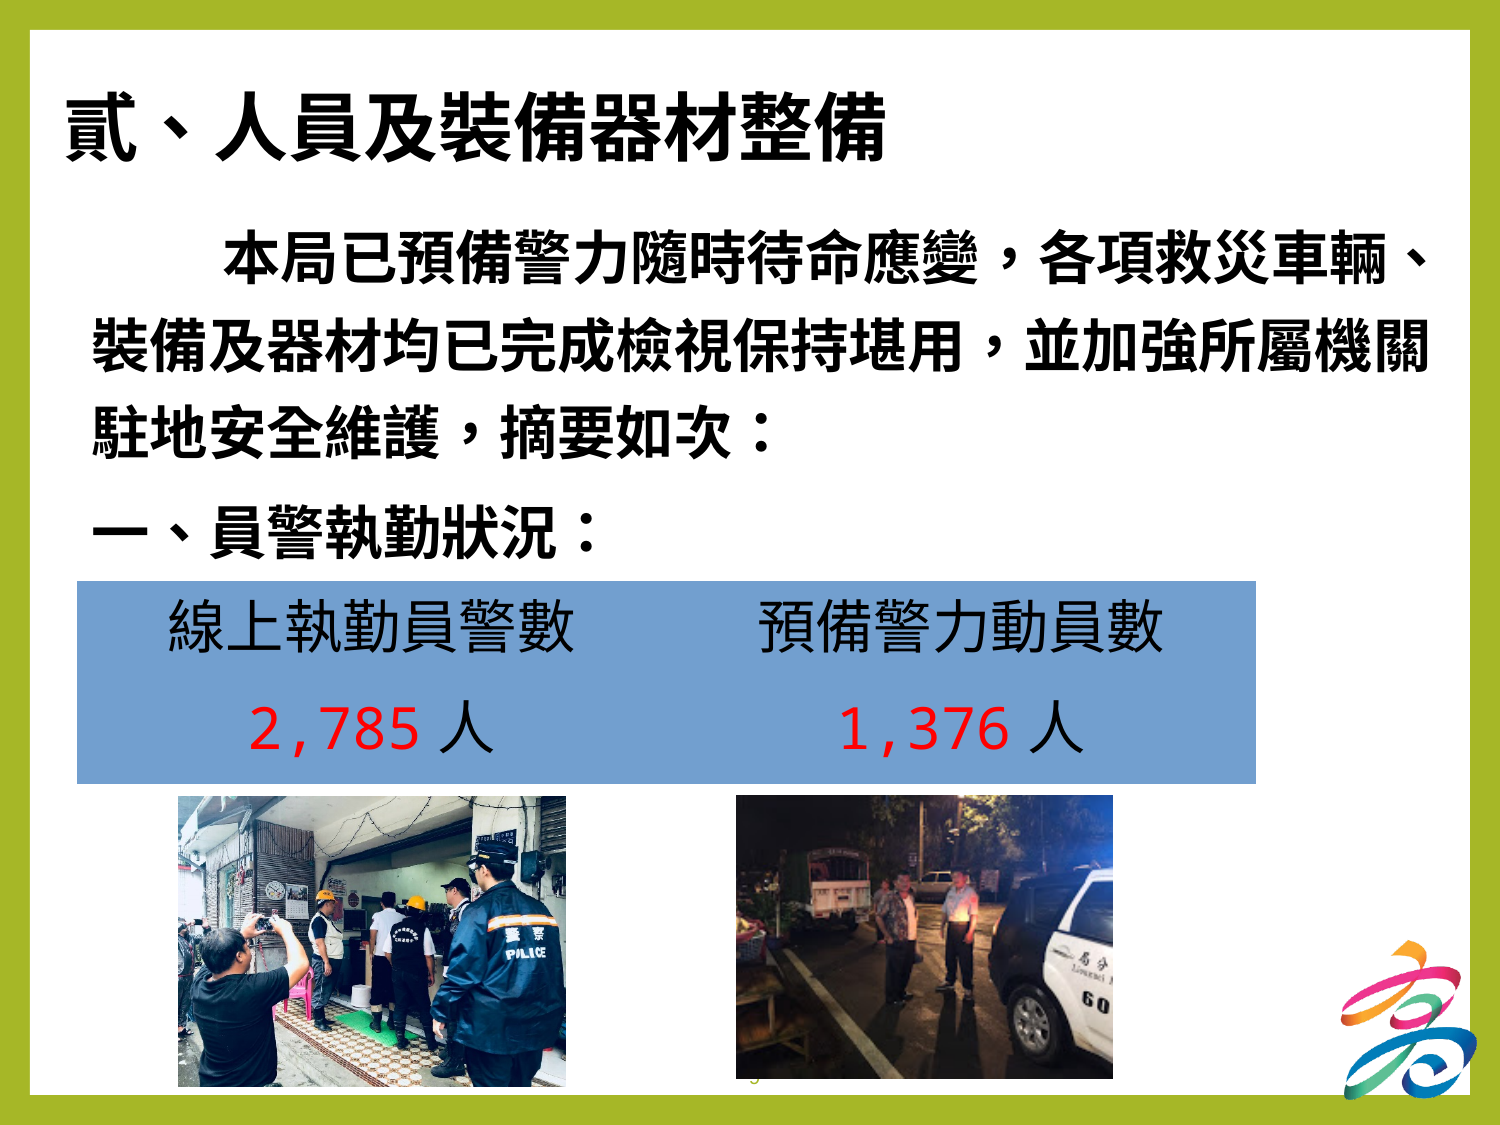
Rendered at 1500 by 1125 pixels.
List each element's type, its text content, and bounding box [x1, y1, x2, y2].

table_cell 1,376人 [666, 682, 1256, 784]
picture [736, 795, 1113, 1079]
table_header 預備警力動員數 [666, 581, 1256, 682]
picture [1340, 939, 1477, 1100]
list 本局已預備警力隨時待命應變，各項救災車輛、裝備及器材均已完成檢視保持堪用，並加強所屬機關駐地安全維護，摘要如次： 一、員警執勤狀況： [76, 196, 1453, 1125]
title 貳、人員及裝備器材整備 [48, 66, 1060, 185]
picture [178, 796, 566, 1087]
table_cell 2,785人 [77, 682, 666, 784]
table_header 線上執勤員警數 [77, 581, 666, 682]
